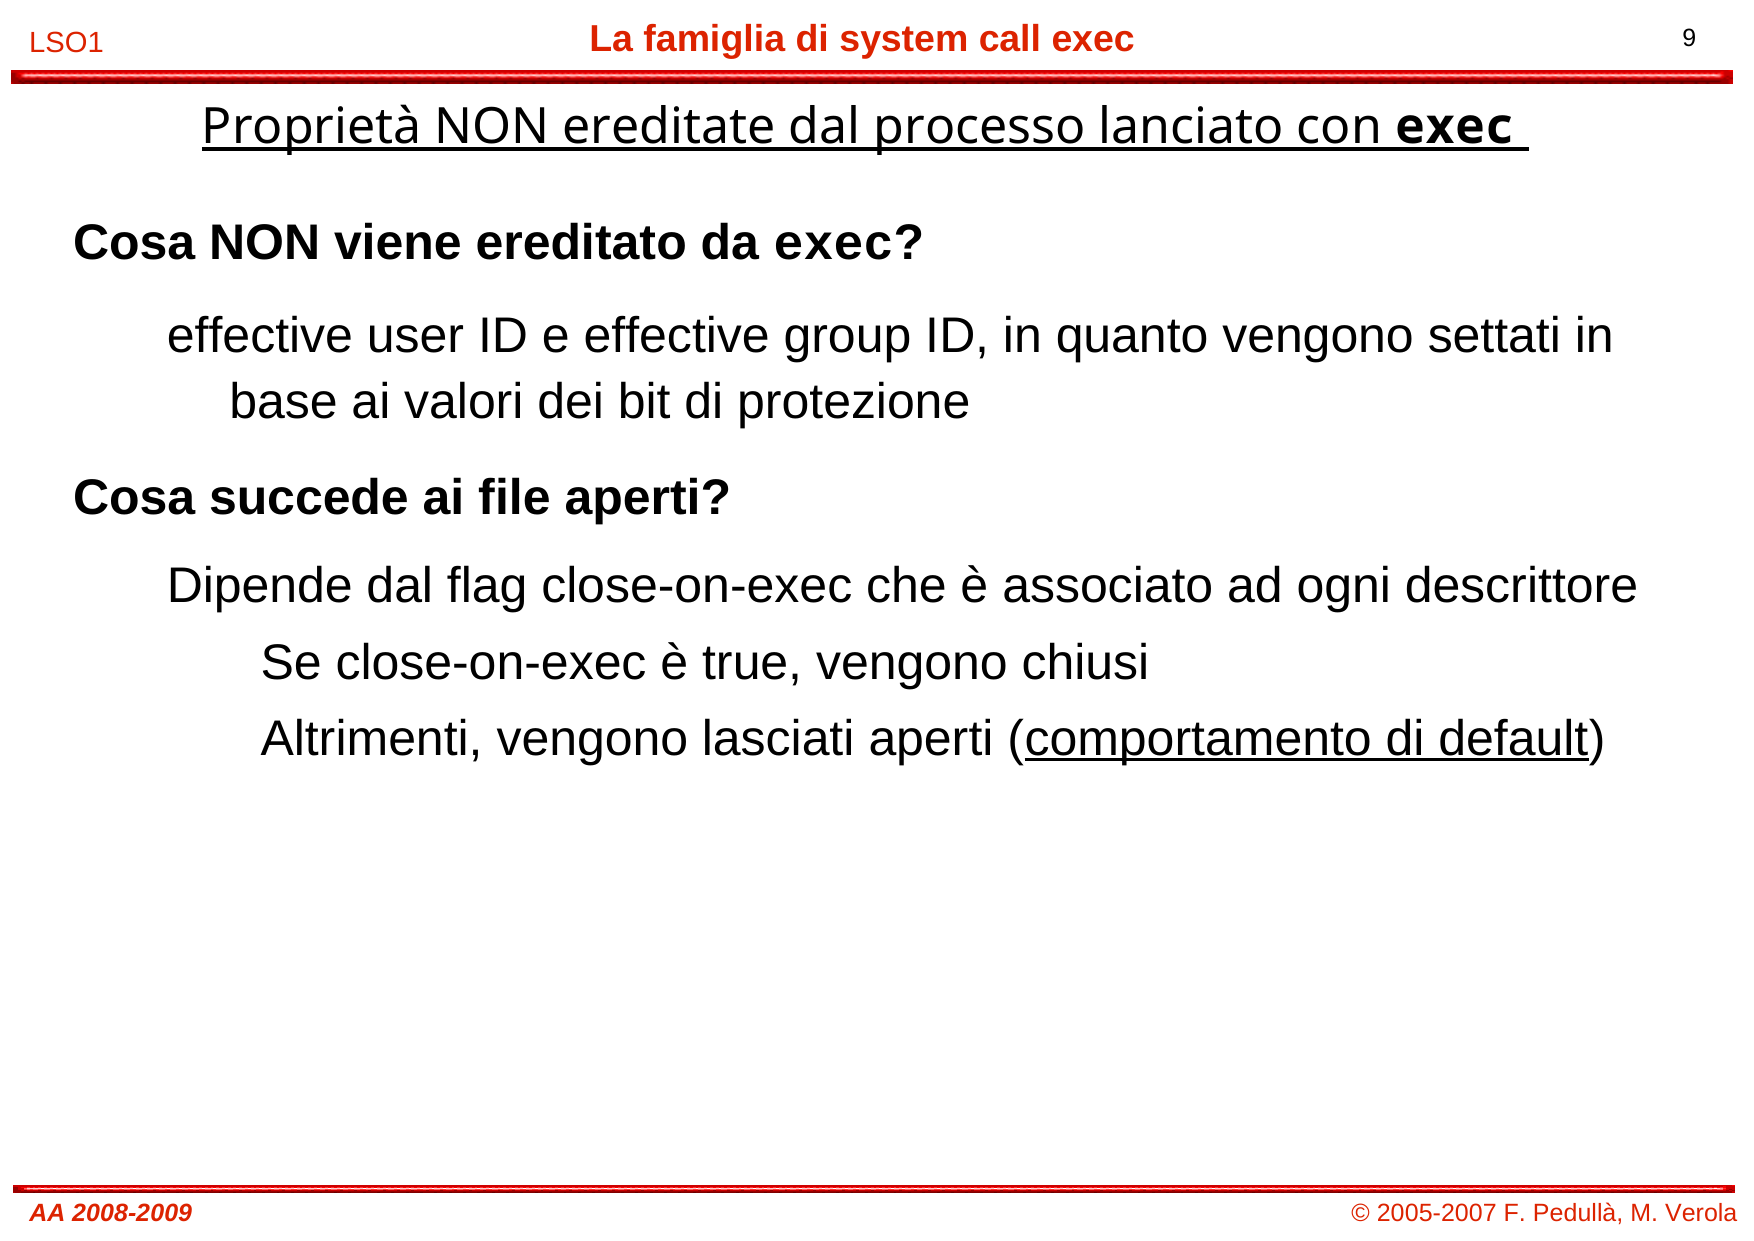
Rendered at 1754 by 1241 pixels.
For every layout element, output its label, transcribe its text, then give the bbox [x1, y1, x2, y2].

picture [11, 70, 1733, 84]
title Proprietà NON ereditate dal processo lanciato con exec [82, 78, 1648, 174]
list Cosa NON viene ereditato da exec? effective user ID e effective group ID, in quanto vengono settati in base ai valori dei bit di protezione Cosa succede ai file aperti? Dipende dal flag close-on-exec che è associato ad ogni descrittore Se close-on-exec è true, vengono chiusi Altrimenti, vengono lasciati aperti (comportamento di default) [58, 206, 1696, 1131]
picture [13, 1185, 1735, 1193]
